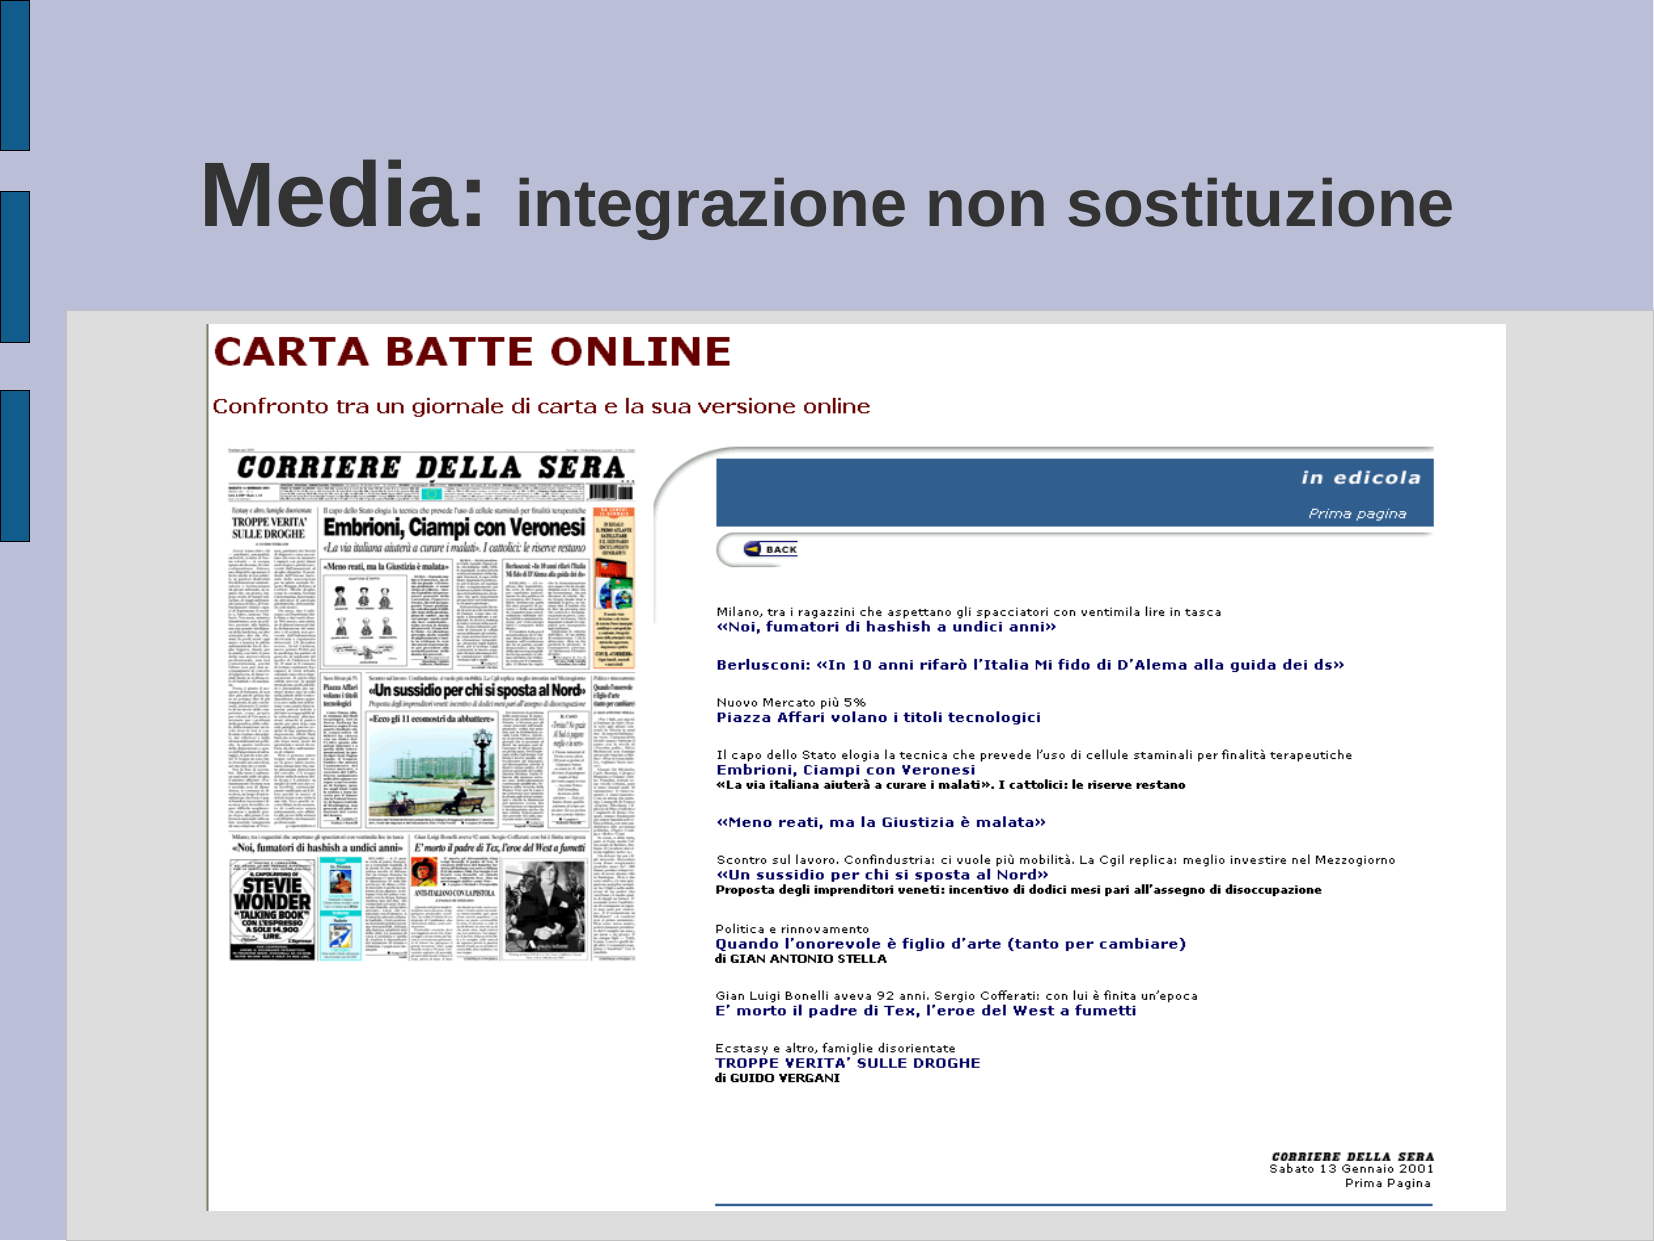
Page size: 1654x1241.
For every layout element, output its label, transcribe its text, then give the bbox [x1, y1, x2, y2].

title Media: integrazione non sostituzione [121, 91, 1534, 299]
picture [206, 324, 1506, 1211]
